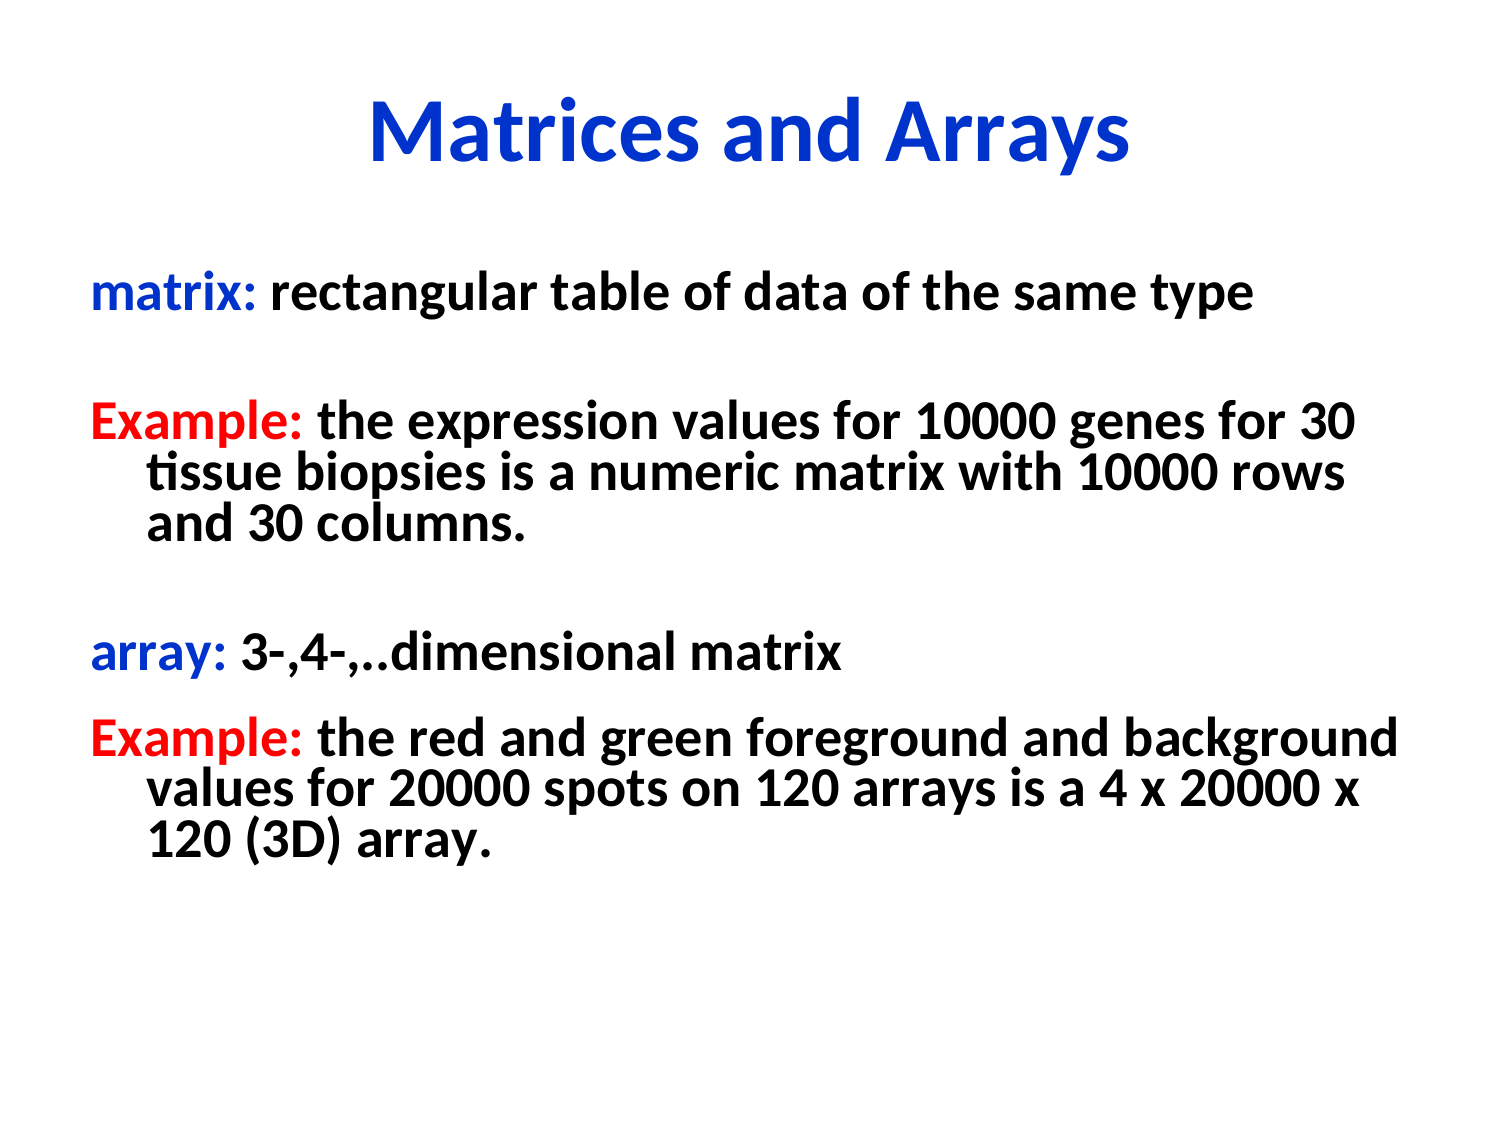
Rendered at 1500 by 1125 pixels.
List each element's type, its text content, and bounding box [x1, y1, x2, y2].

list matrix: rectangular table of data of the same type Example: the expression values for 10000 genes for 30 tissue biopsies is a numeric matrix with 10000 rows and 30 columns. array: 3-,4-,..dimensional matrix Example: the red and green foreground and background values for 20000 spots on 120 arrays is a 4 x 20000 x 120 (3D) array. [75, 262, 1426, 1051]
title Matrices and Arrays [75, 45, 1426, 233]
